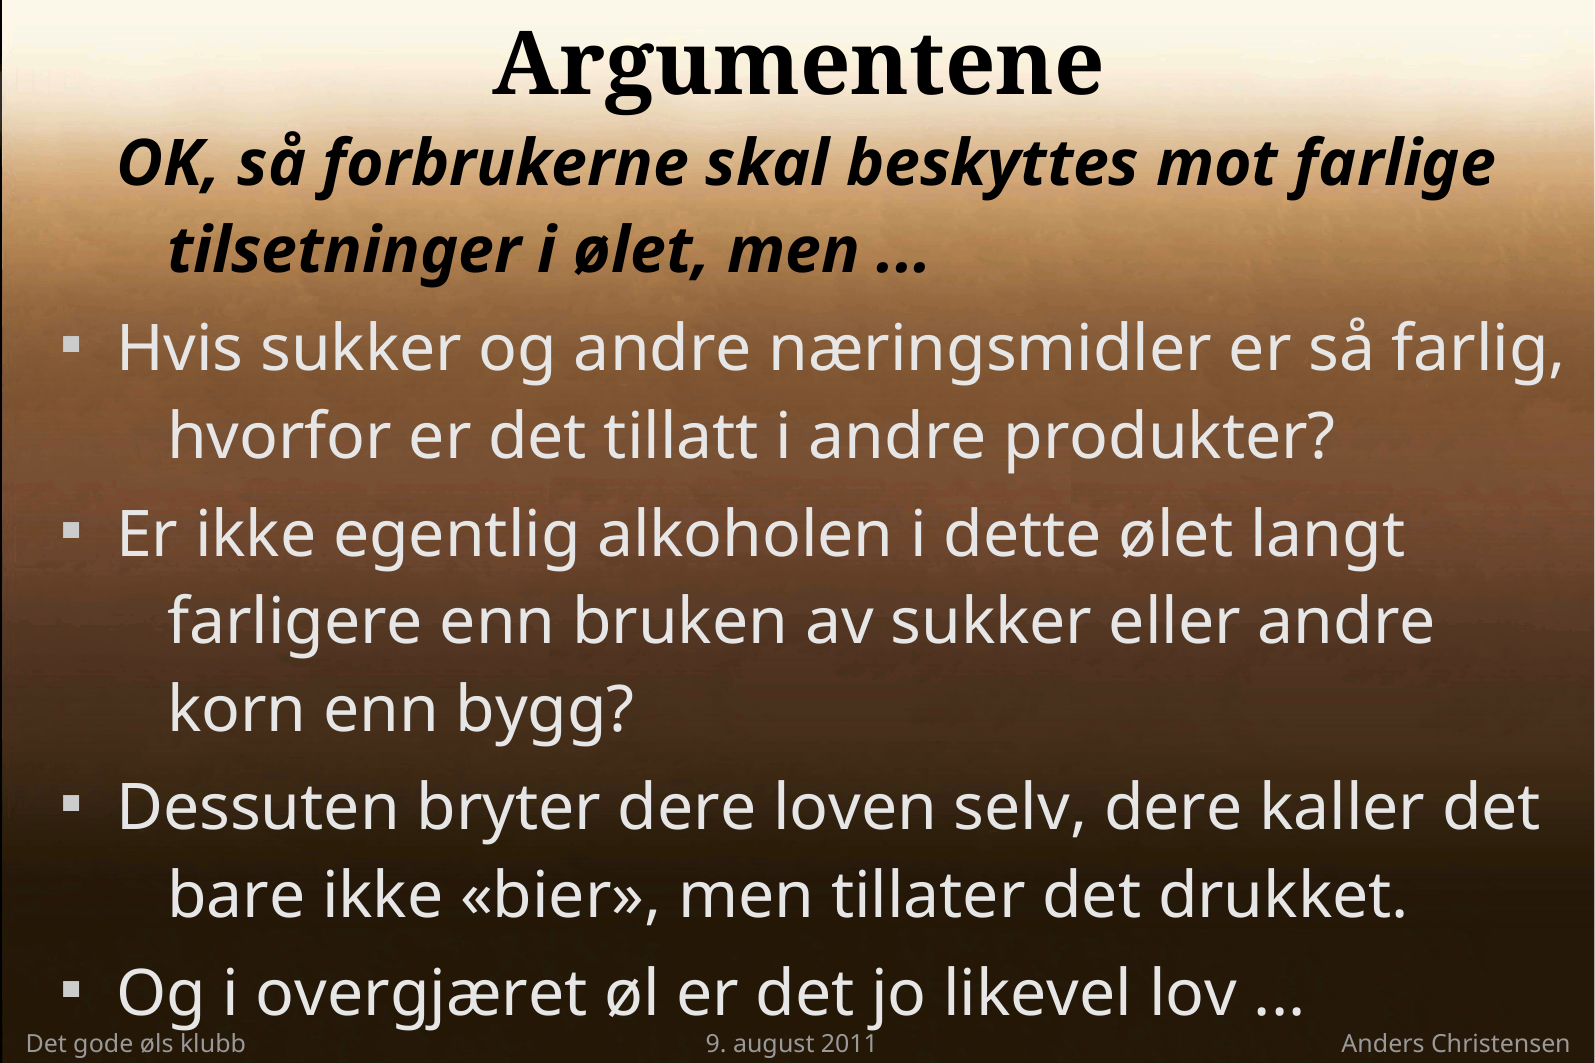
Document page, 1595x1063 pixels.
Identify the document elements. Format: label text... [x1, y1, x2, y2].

picture [0, 0, 1595, 1063]
list OK, så forbrukerne skal beskyttes mot farlige tilsetninger i ølet, men ... Hvis sukker og andre næringsmidler er så farlig, hvorfor er det tillatt i andre produkter? Er ikke egentlig alkoholen i dette ølet langt farligere enn bruken av sukker eller andre korn enn bygg? Dessuten bryter dere loven selv, dere kaller det bare ikke «bier», men tillater det drukket. Og i overgjæret øl er det jo likevel lov ... [28, 116, 1574, 1021]
title Argumentene [81, 0, 1517, 116]
